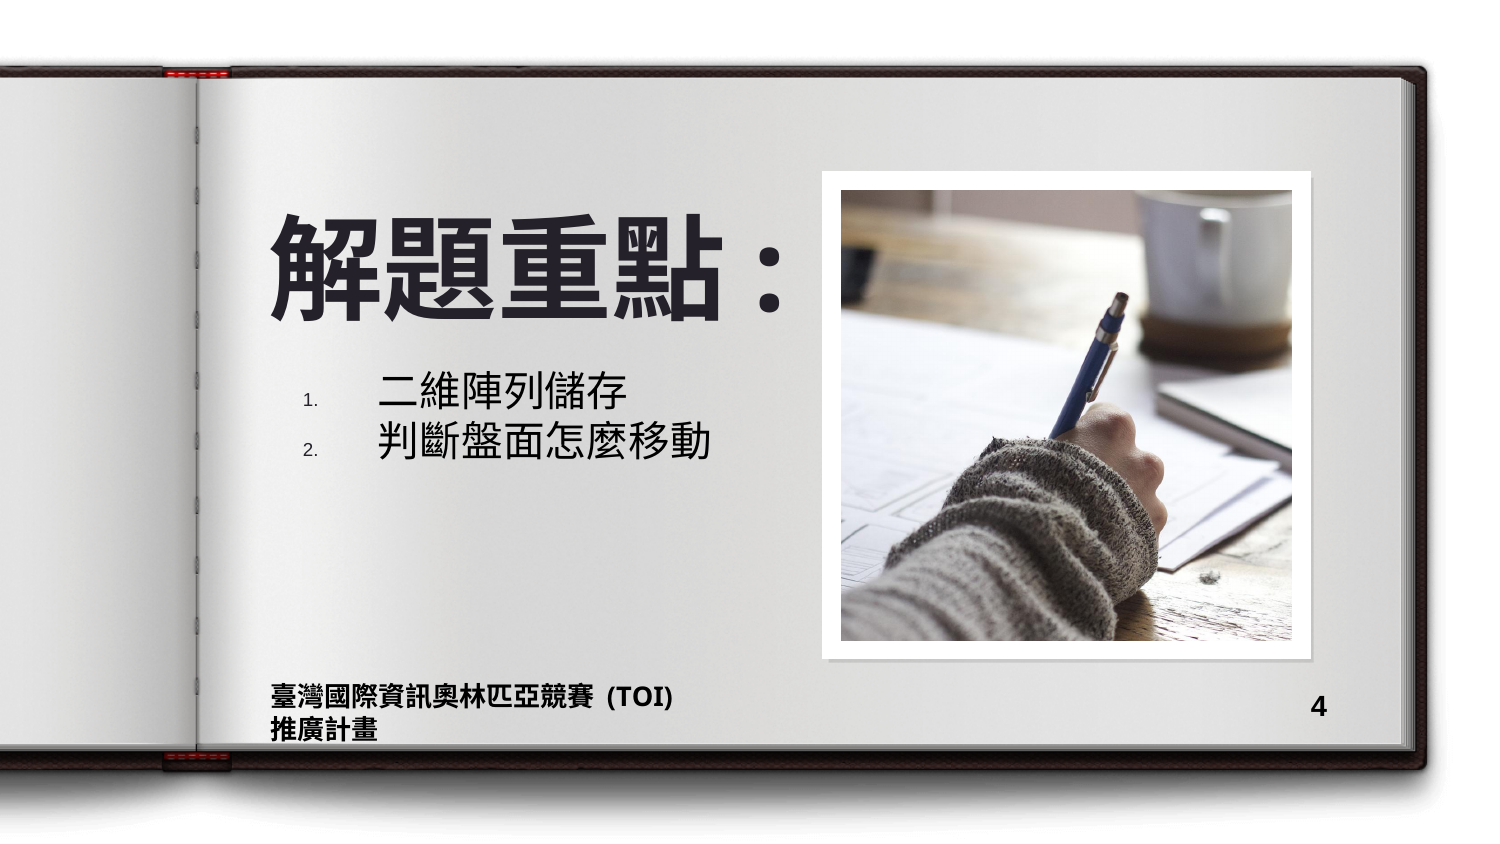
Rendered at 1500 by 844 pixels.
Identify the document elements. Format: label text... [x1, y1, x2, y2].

text_box 解題重點: [253, 158, 784, 350]
text_box [1295, 672, 1386, 737]
text_box [829, 178, 1314, 663]
text_box 二維陣列儲存 判斷盤面怎麼移動 [287, 349, 842, 654]
picture [841, 190, 1292, 641]
